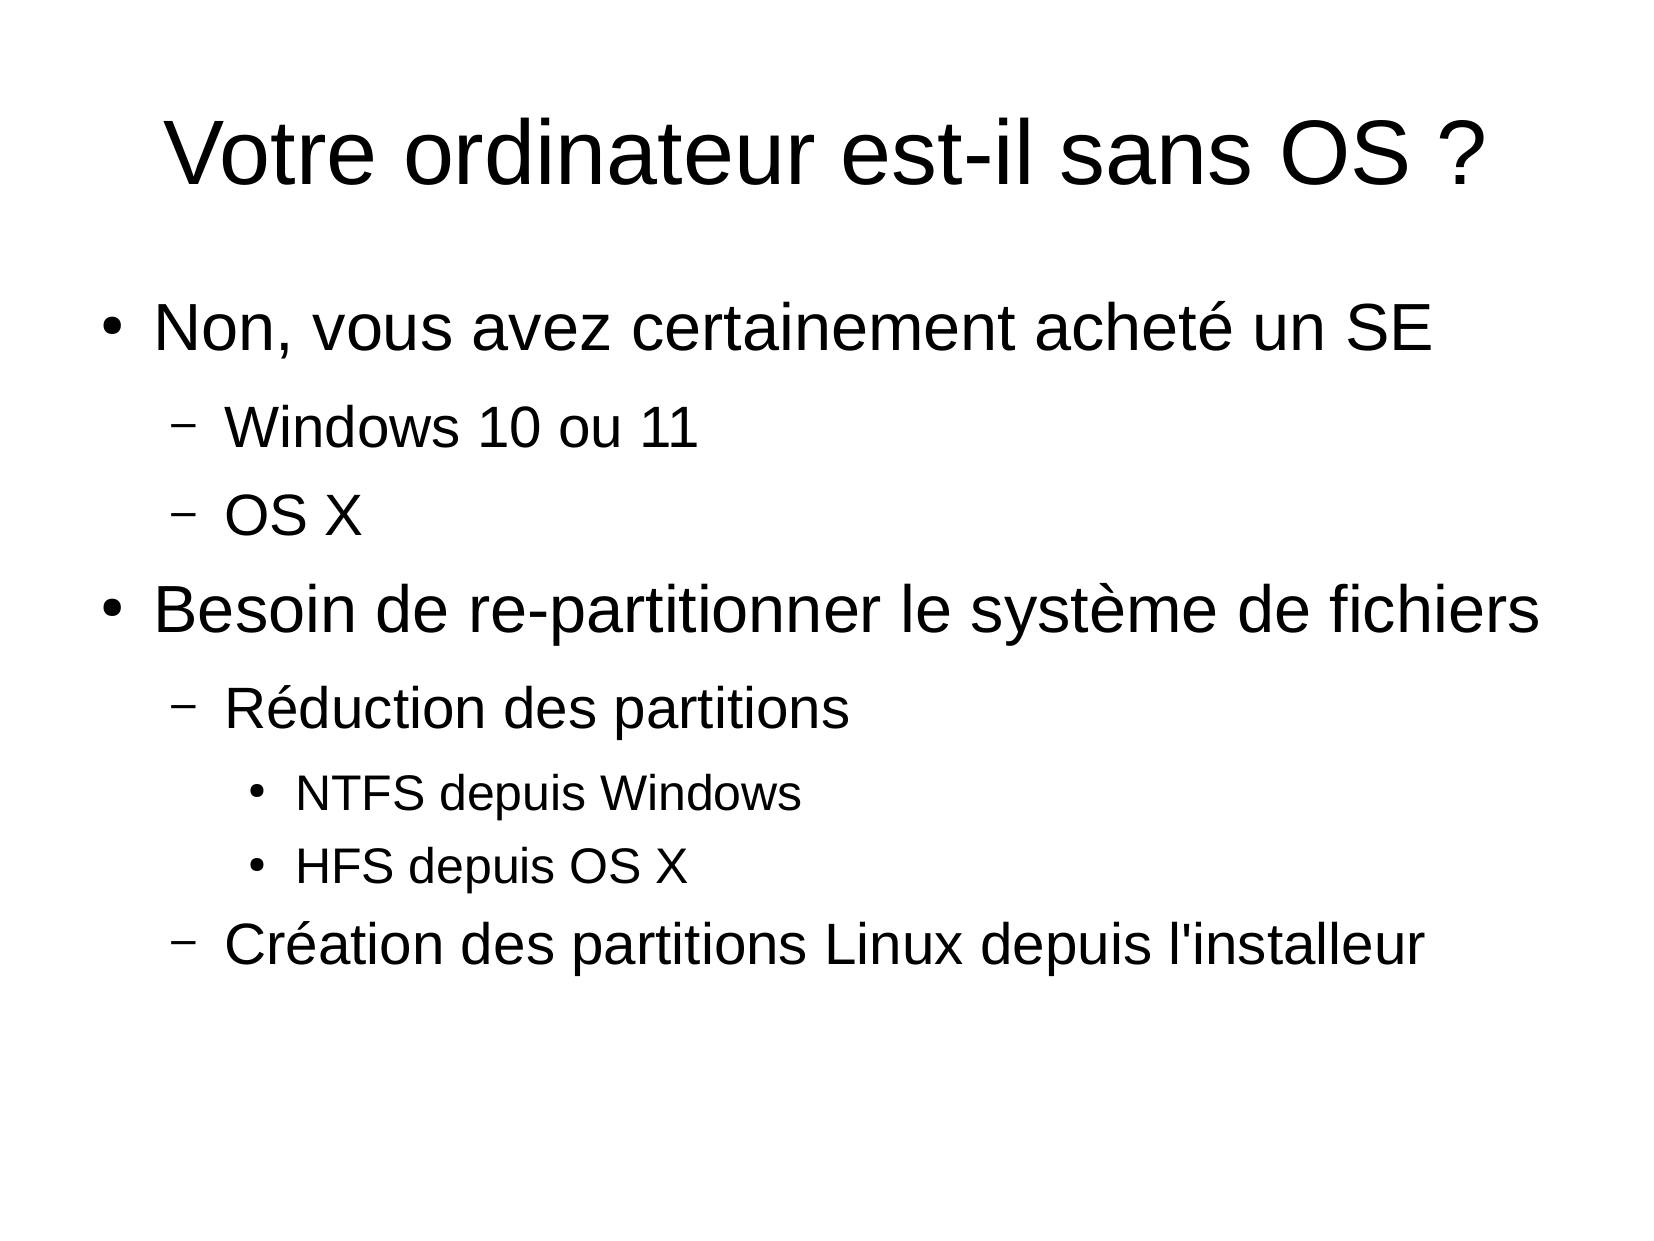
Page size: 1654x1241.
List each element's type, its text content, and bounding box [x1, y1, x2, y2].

title Votre ordinateur est-il sans OS ? [82, 49, 1571, 257]
list Non, vous avez certainement acheté un SE Windows 10 ou 11 OS X Besoin de re-partitionner le système de fichiers Réduction des partitions NTFS depuis Windows HFS depuis OS X Création des partitions Linux depuis l'installeur [82, 290, 1571, 1010]
